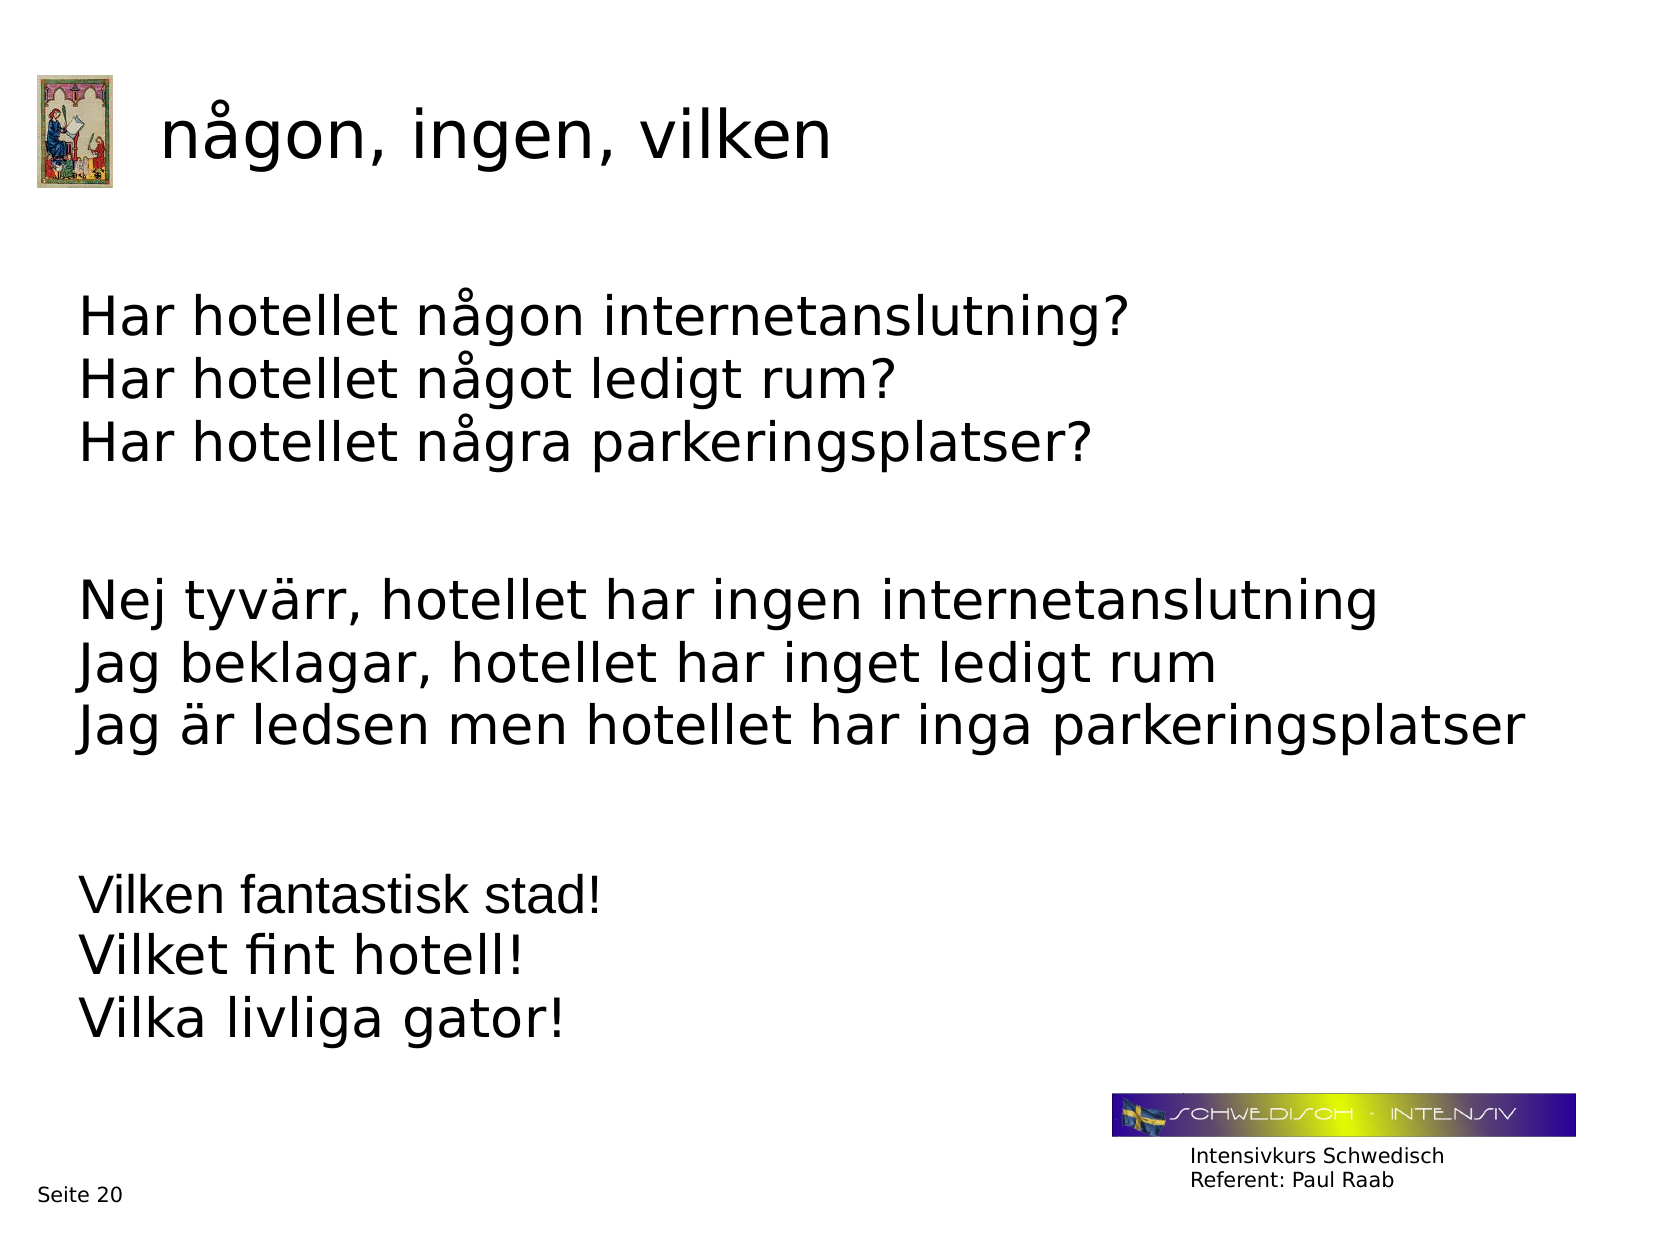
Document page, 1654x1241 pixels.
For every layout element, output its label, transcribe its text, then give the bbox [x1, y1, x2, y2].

text_box Har hotellet någon internetanslutning? Har hotellet något ledigt rum? Har hotellet några parkeringsplatser? [63, 277, 1238, 482]
picture [37, 75, 113, 188]
text_box någon, ingen, vilken [144, 88, 938, 182]
picture [1112, 1093, 1576, 1137]
text_box Vilken fantastisk stad! Vilket fint hotell! Vilka livliga gator! [63, 856, 638, 1059]
text_box Nej tyvärr, hotellet har ingen internetanslutning Jag beklagar, hotellet har inget ledigt rum Jag är ledsen men hotellet har inga parkeringsplatser [63, 561, 1613, 766]
